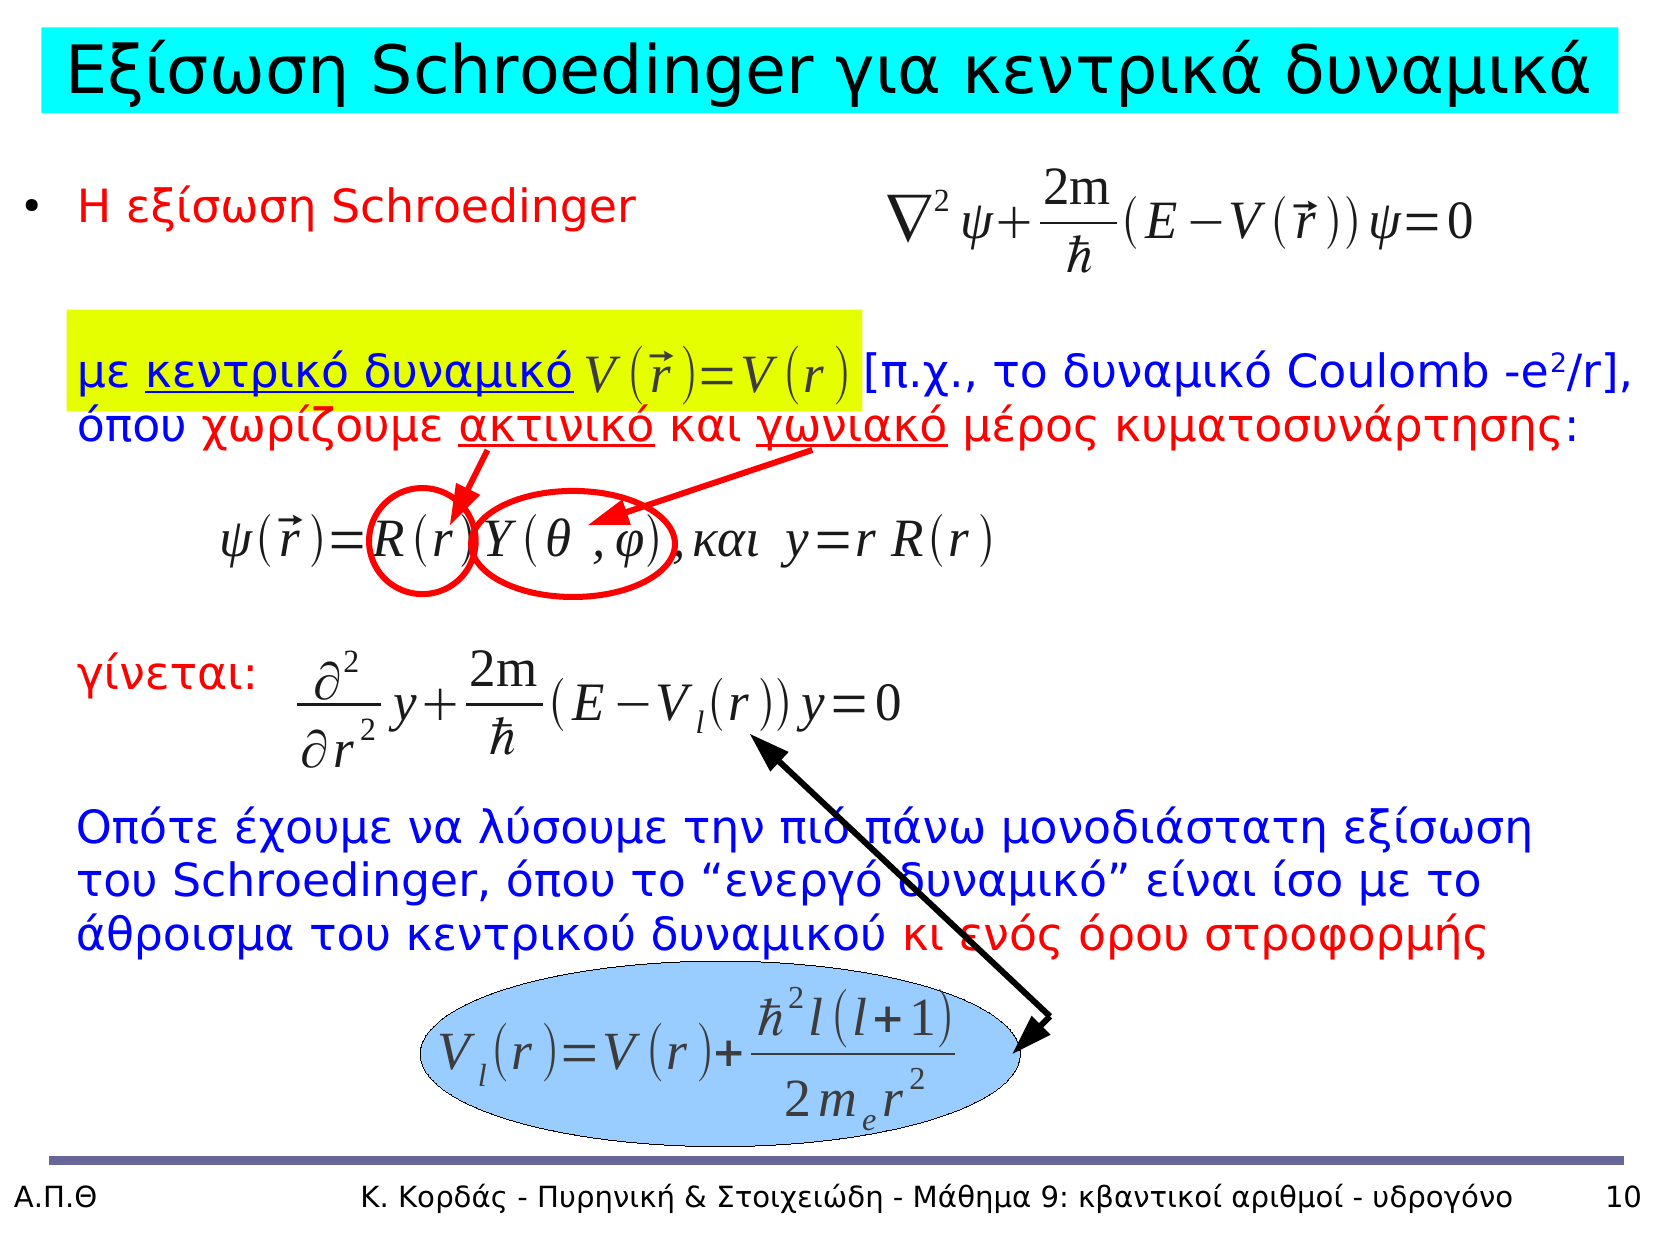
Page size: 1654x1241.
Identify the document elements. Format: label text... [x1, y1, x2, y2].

title Εξίσωση Schroedinger για κεντρικά δυναμικά [41, 27, 1619, 114]
text_box [626, 1142, 814, 1147]
chart [870, 154, 1486, 283]
list Η εξίσωση Schroedinger με κεντρικό δυναμικό [π.χ., το δυναμικό Coulomb -e2/r], όπου χωρίζουμε ακτινικό και γωνιακό μέρος κυματοσυνάρτησης: γίνεται: [5, 179, 1651, 1142]
chart [570, 341, 863, 407]
